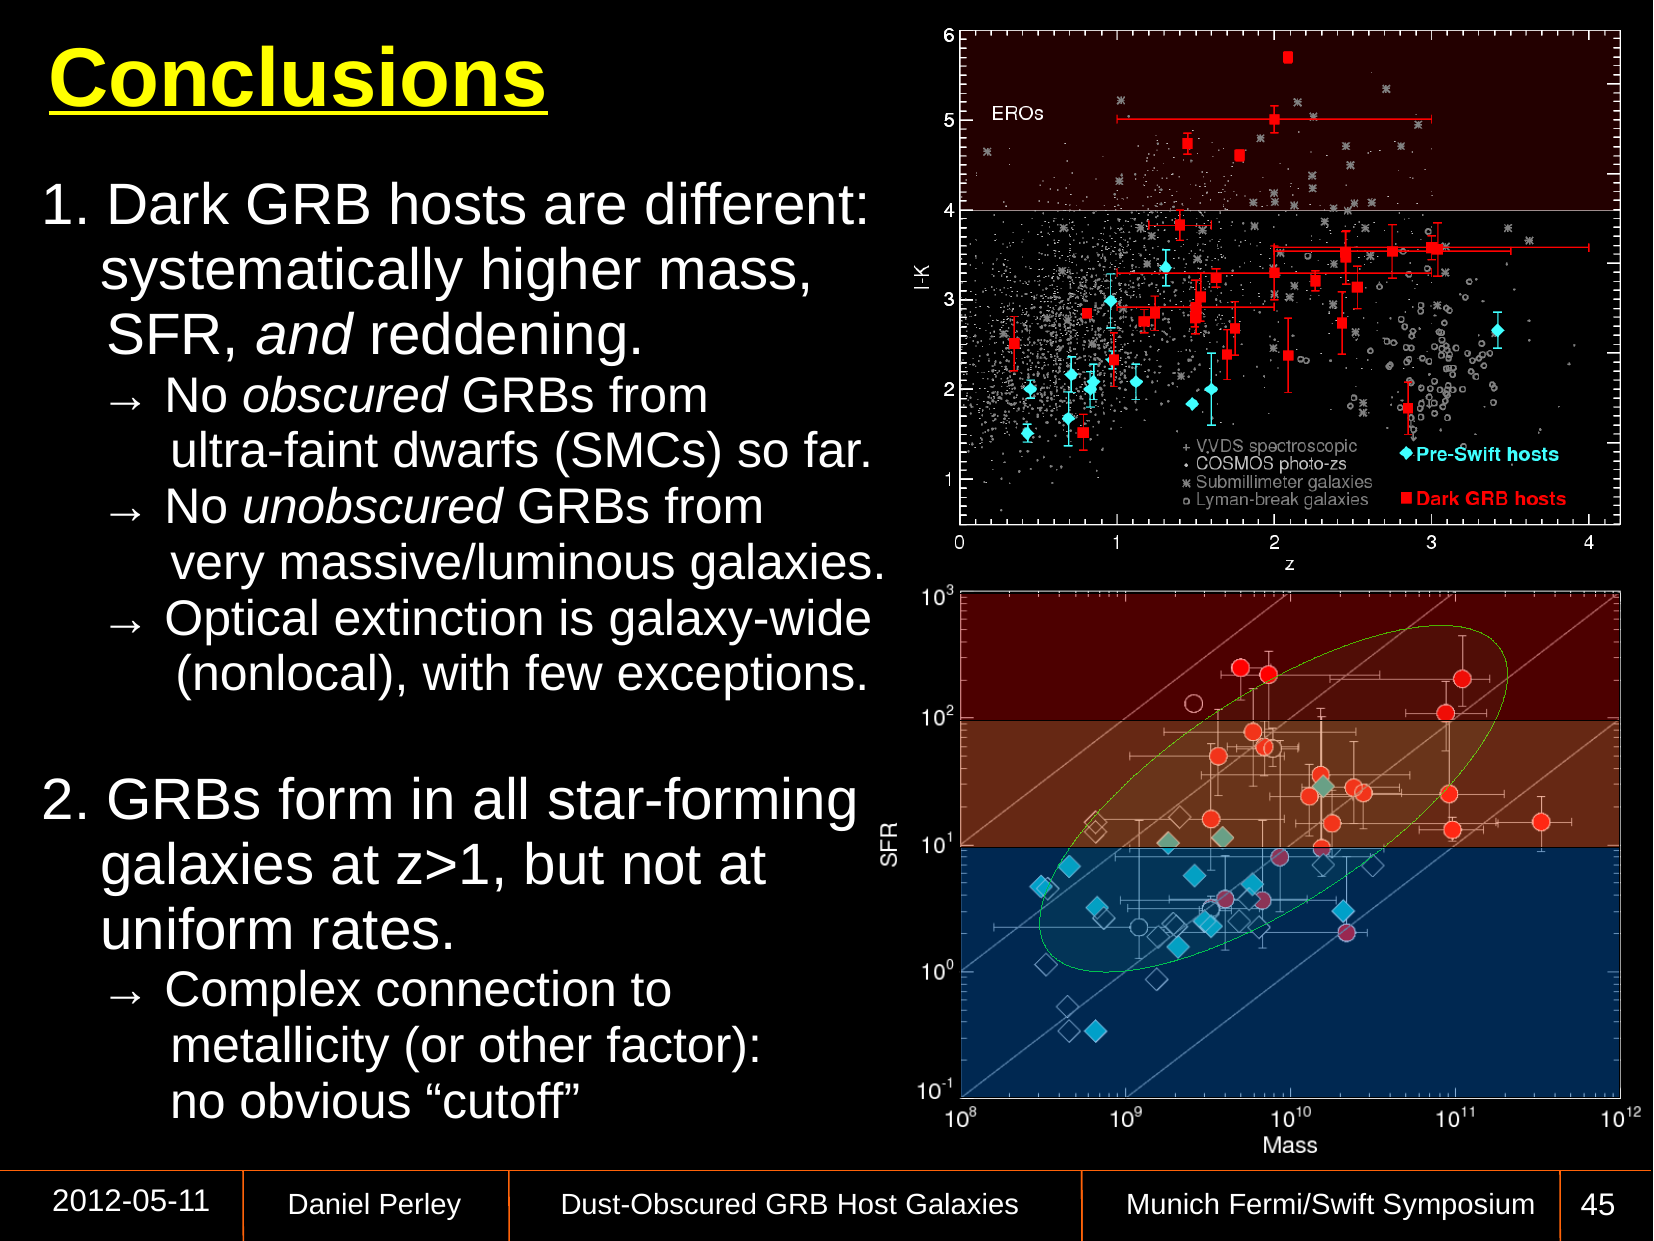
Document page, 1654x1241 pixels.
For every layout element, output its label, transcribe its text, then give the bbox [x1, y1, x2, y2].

text_box 1. Dark GRB hosts are different: systematically higher mass, SFR, and reddening. → No obscured GRBs from ultra-faint dwarfs (SMCs) so far. → No unobscured GRBs from very massive/luminous galaxies. → Optical extinction is galaxy-wide (nonlocal), with few exceptions. 2. GRBs form in all star-forming galaxies at z>1, but not at uniform rates. → Complex connection to metallicity (or other factor): no obvious “cutoff” [10, 164, 909, 1202]
picture [909, 24, 1650, 1154]
text_box Conclusions [33, 23, 883, 132]
text_box [959, 593, 1620, 1098]
